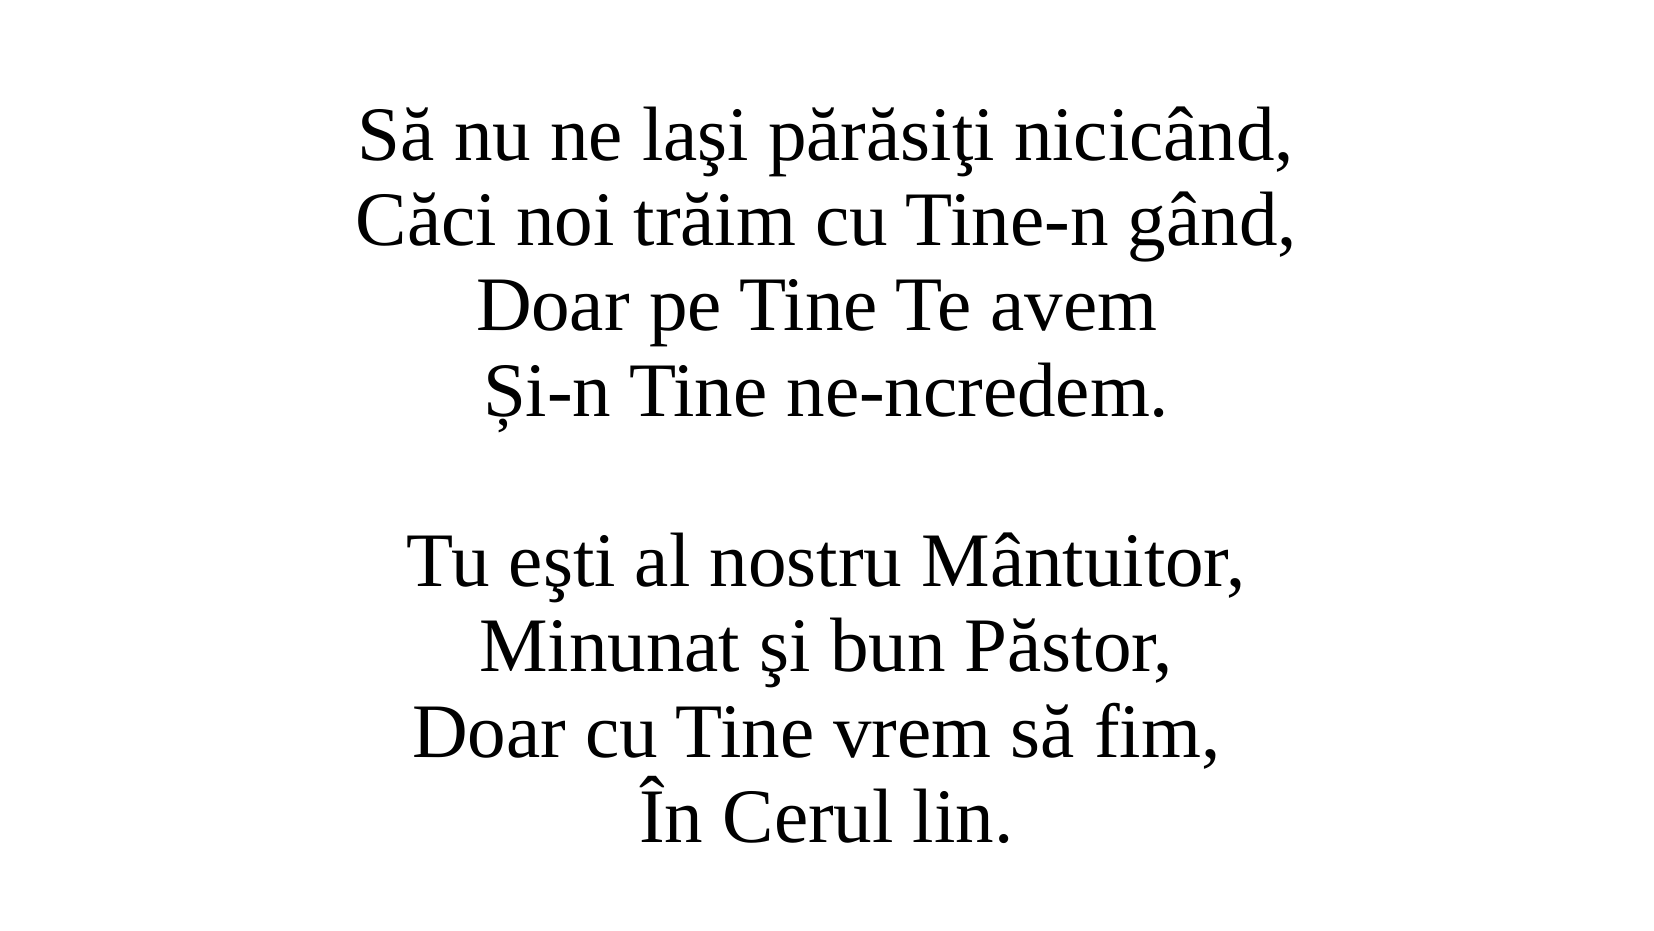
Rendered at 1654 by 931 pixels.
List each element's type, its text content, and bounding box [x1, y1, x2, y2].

subtitle Să nu ne laşi părăsiţi nicicând, Căci noi trăim cu Tine-n gând, Doar pe Tine Te avem Și-n Tine ne-ncredem. Tu eşti al nostru Mântuitor, Minunat şi bun Păstor, Doar cu Tine vrem să fim, În Cerul lin. [165, 91, 1489, 860]
